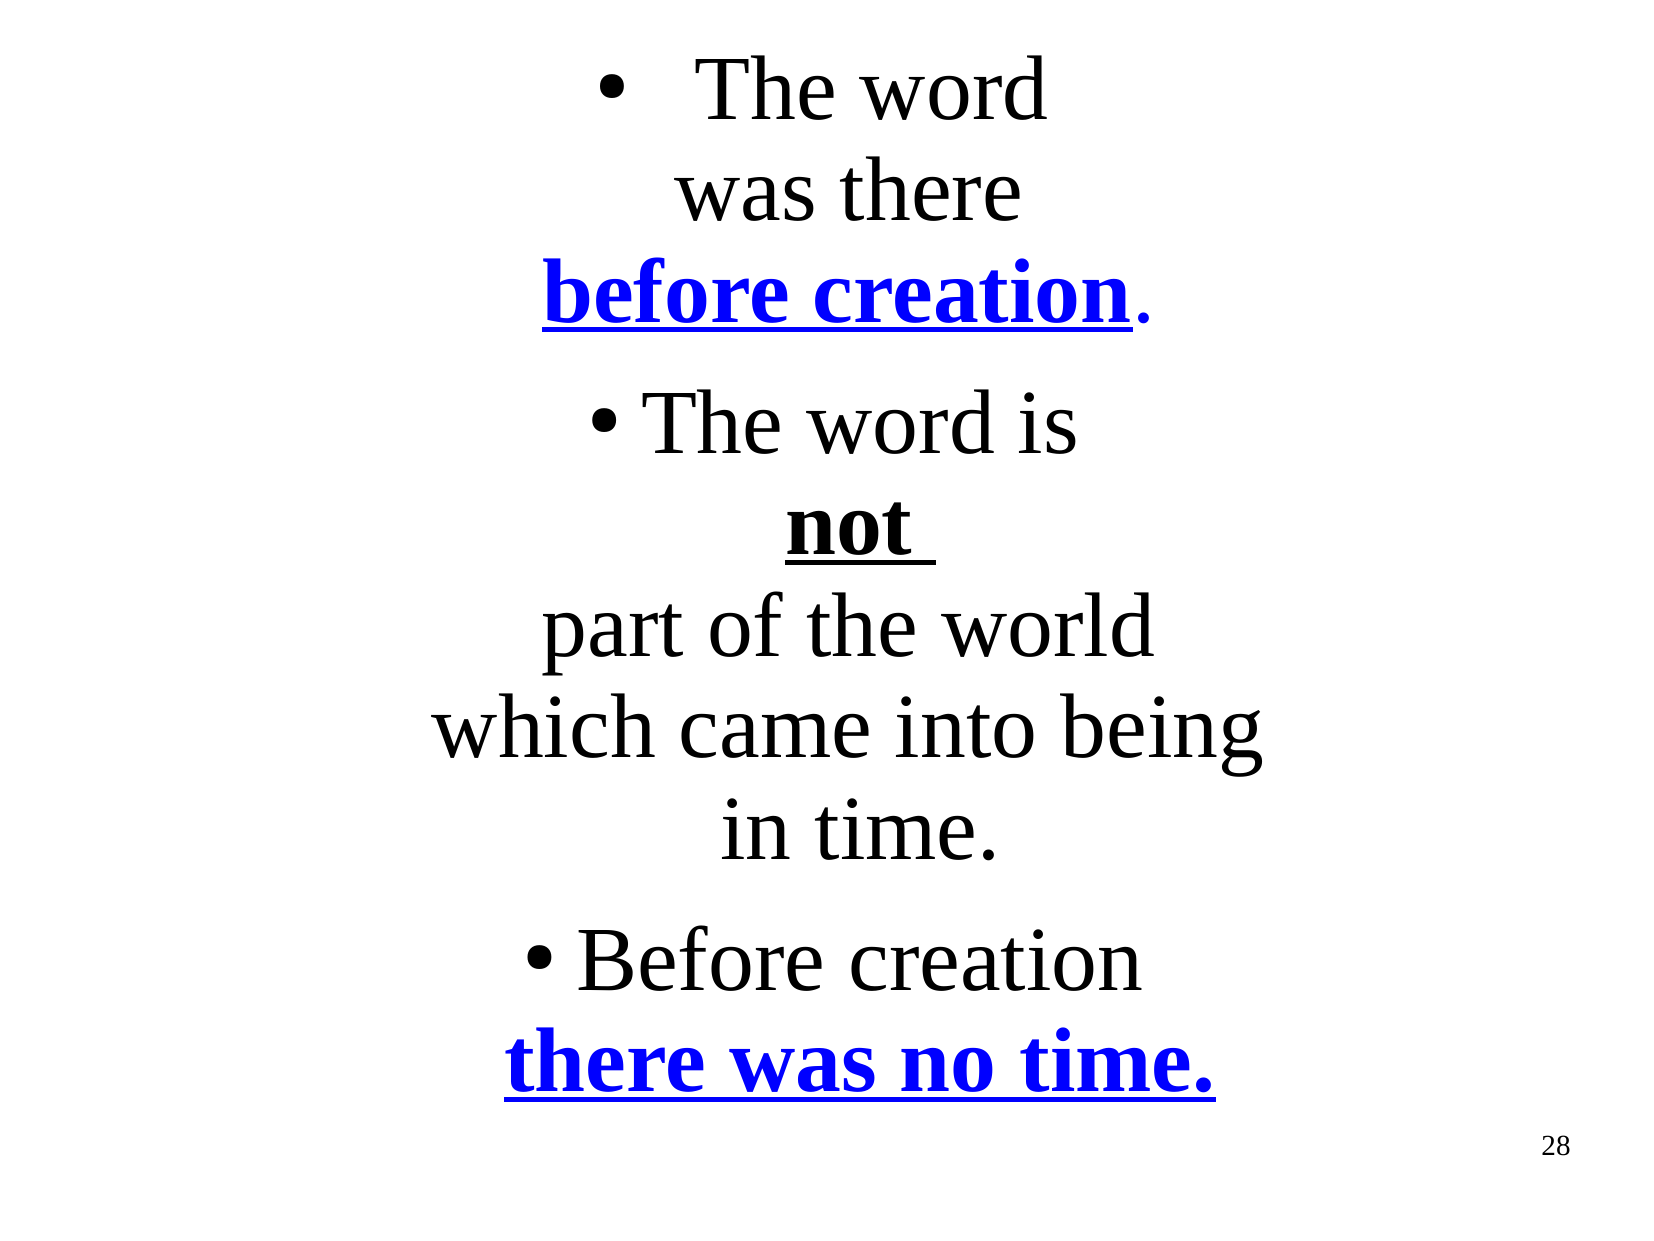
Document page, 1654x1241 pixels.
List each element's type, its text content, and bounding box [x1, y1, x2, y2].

list The word was there before creation. The word is not part of the world which came into being in time. Before creation there was no time. [37, 37, 1613, 1201]
